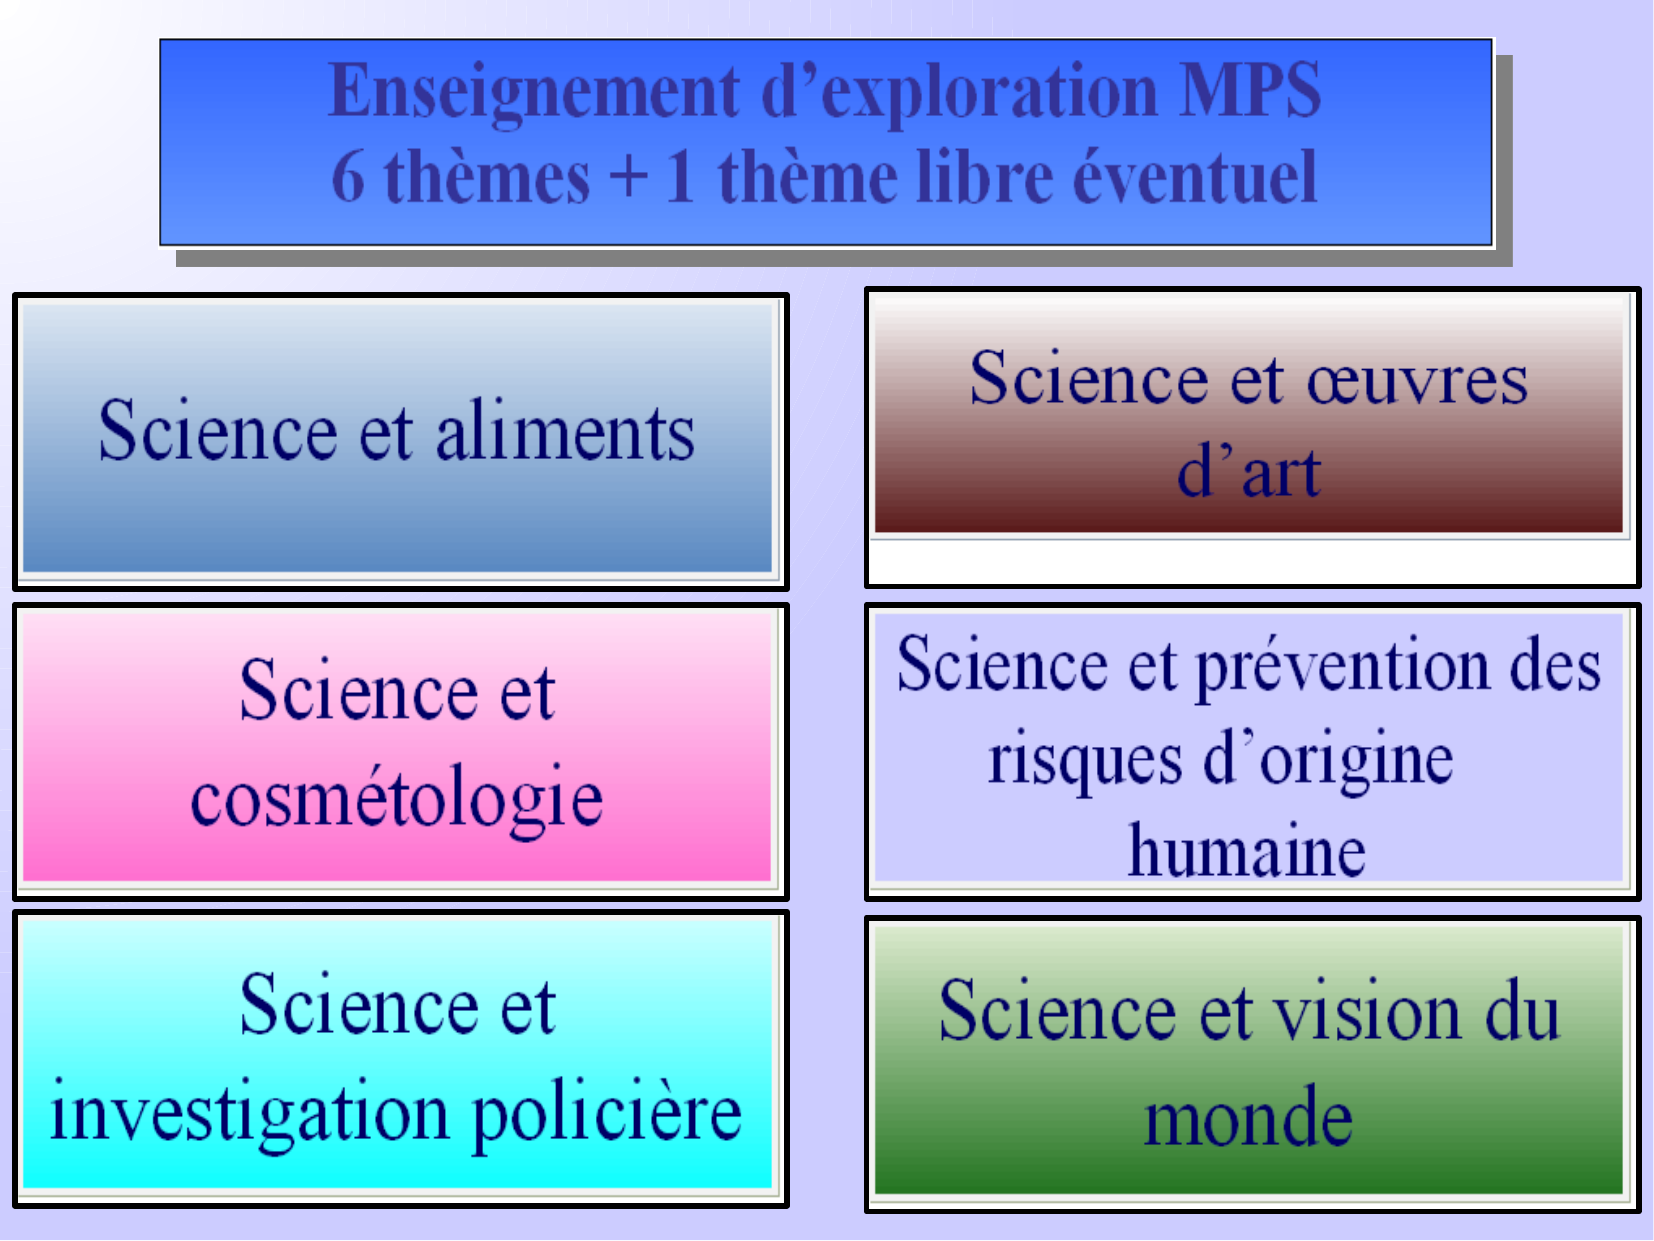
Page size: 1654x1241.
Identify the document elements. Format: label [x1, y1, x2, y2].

picture [17, 914, 785, 1203]
picture [869, 292, 1636, 584]
picture [17, 298, 785, 587]
picture [869, 607, 1636, 896]
picture [17, 607, 784, 896]
picture [158, 37, 1496, 250]
picture [869, 920, 1636, 1209]
